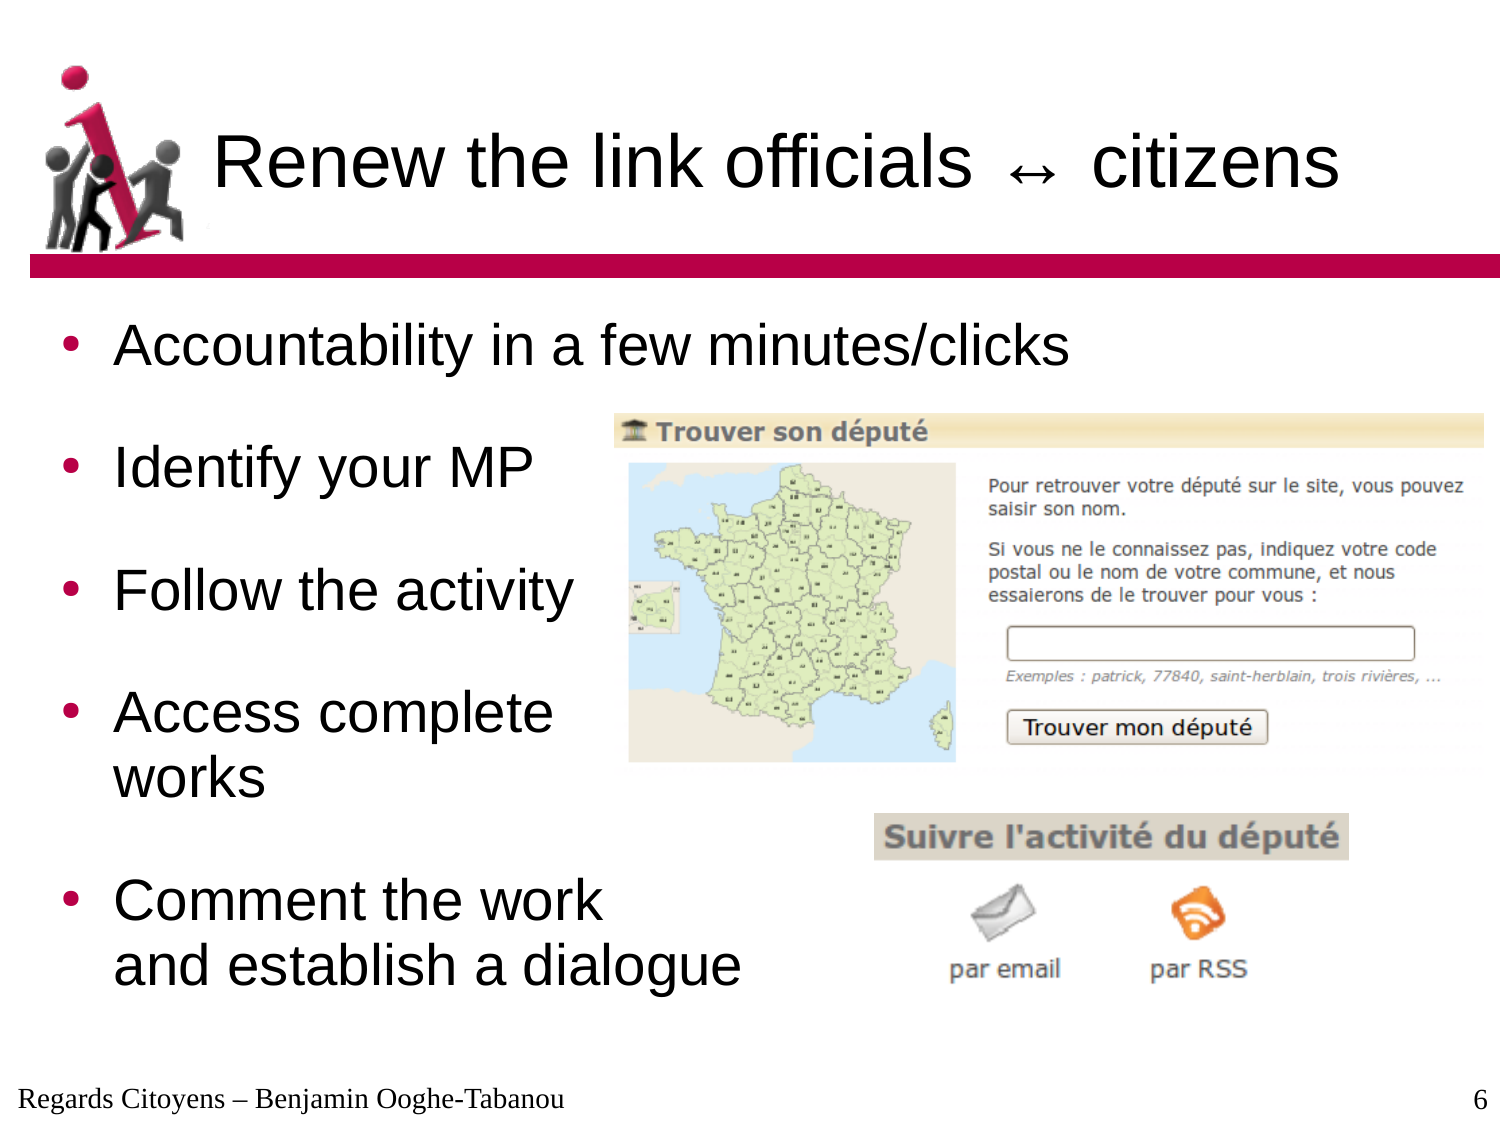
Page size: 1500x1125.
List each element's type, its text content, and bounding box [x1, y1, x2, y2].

list Accountability in a few minutes/clicks Identify your MP Follow the activity Access complete works Comment the work and establish a dialogue [42, 312, 1371, 1125]
title Renew the link officials ↔ citizens [212, 64, 1500, 258]
picture [874, 813, 1349, 1010]
picture [29, 61, 210, 254]
picture [614, 413, 1484, 780]
